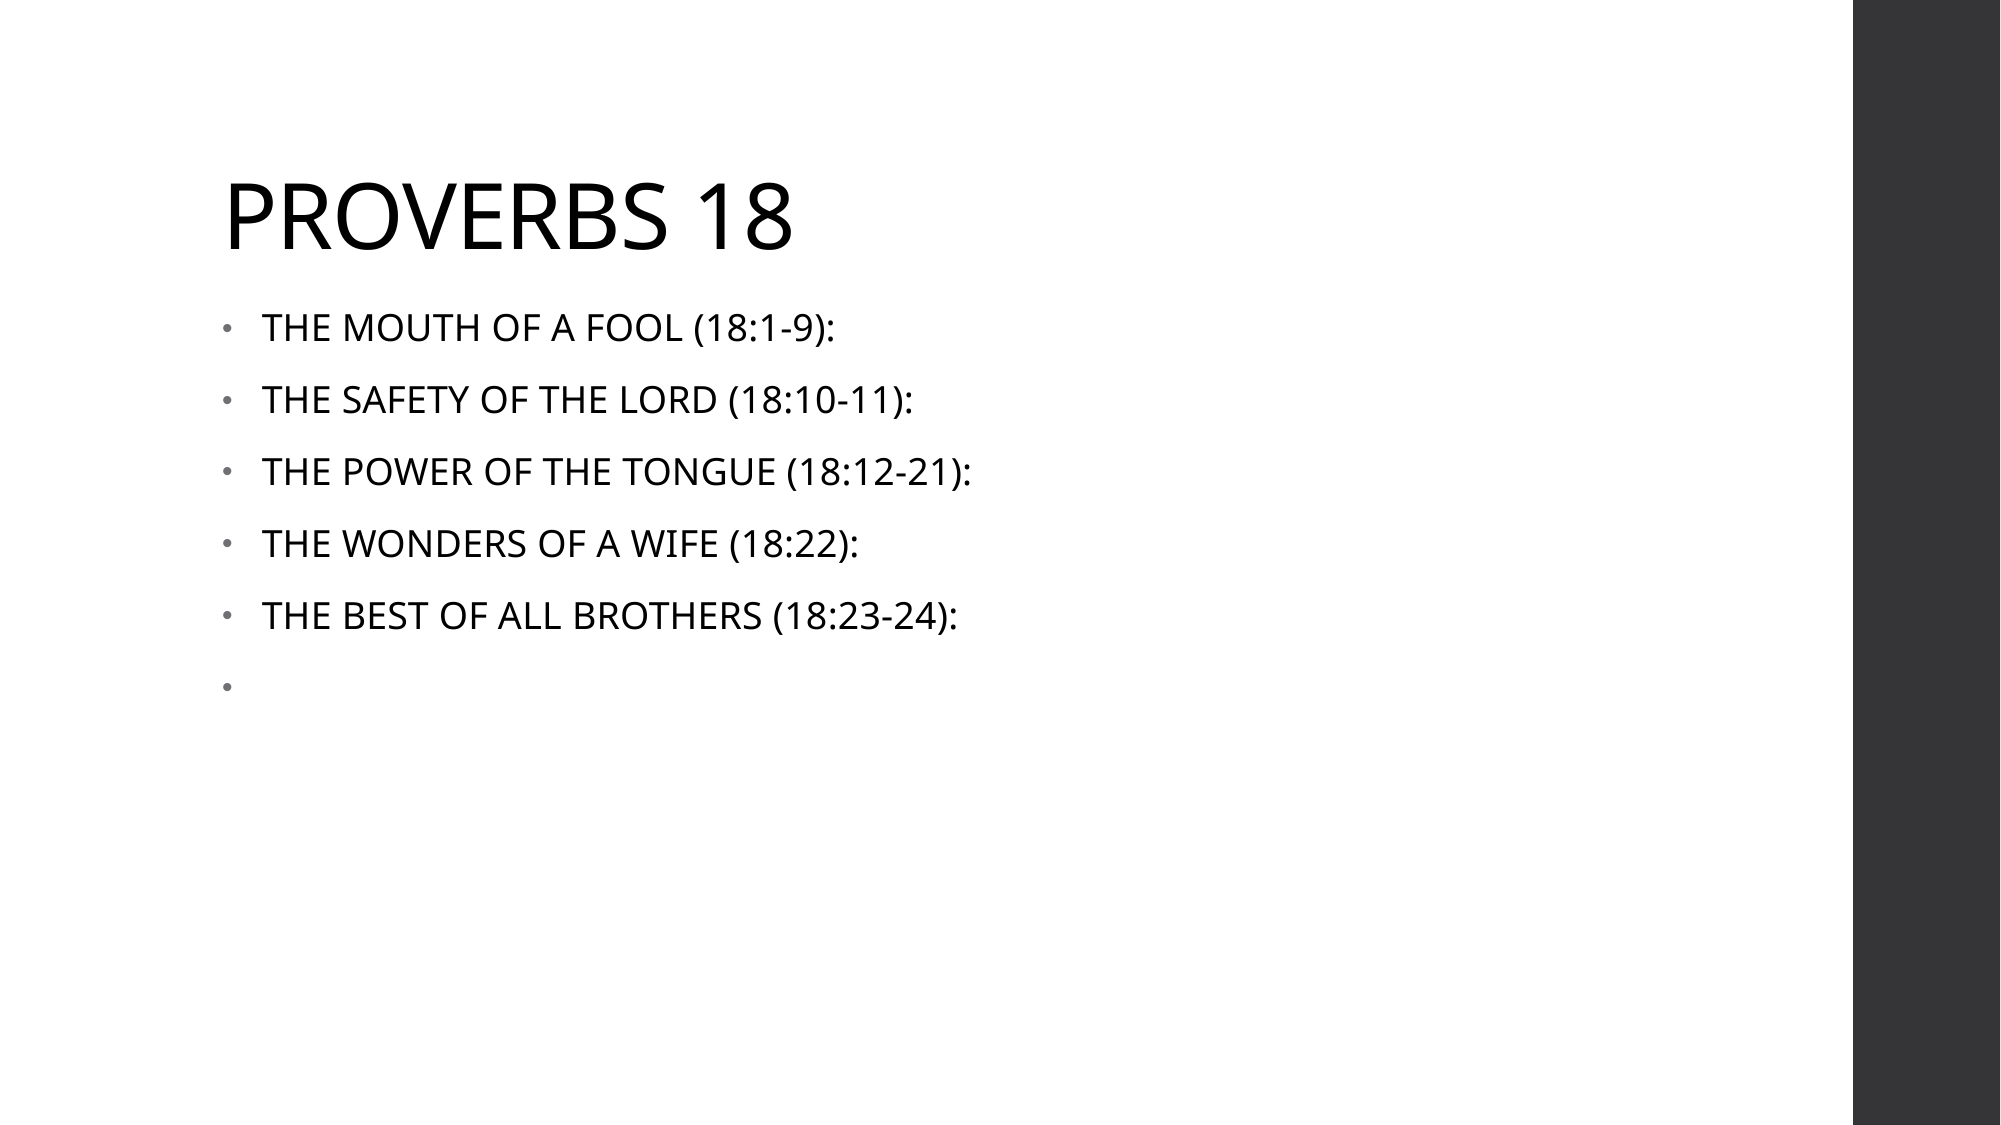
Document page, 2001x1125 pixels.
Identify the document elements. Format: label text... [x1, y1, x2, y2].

title PROVERBS 18 [206, 60, 1797, 278]
list THE MOUTH OF A FOOL (18:1-9): THE SAFETY OF THE LORD (18:10-11): THE POWER OF THE TONGUE (18:12-21): THE WONDERS OF A WIFE (18:22): THE BEST OF ALL BROTHERS (18:23-24): [206, 299, 1617, 1014]
